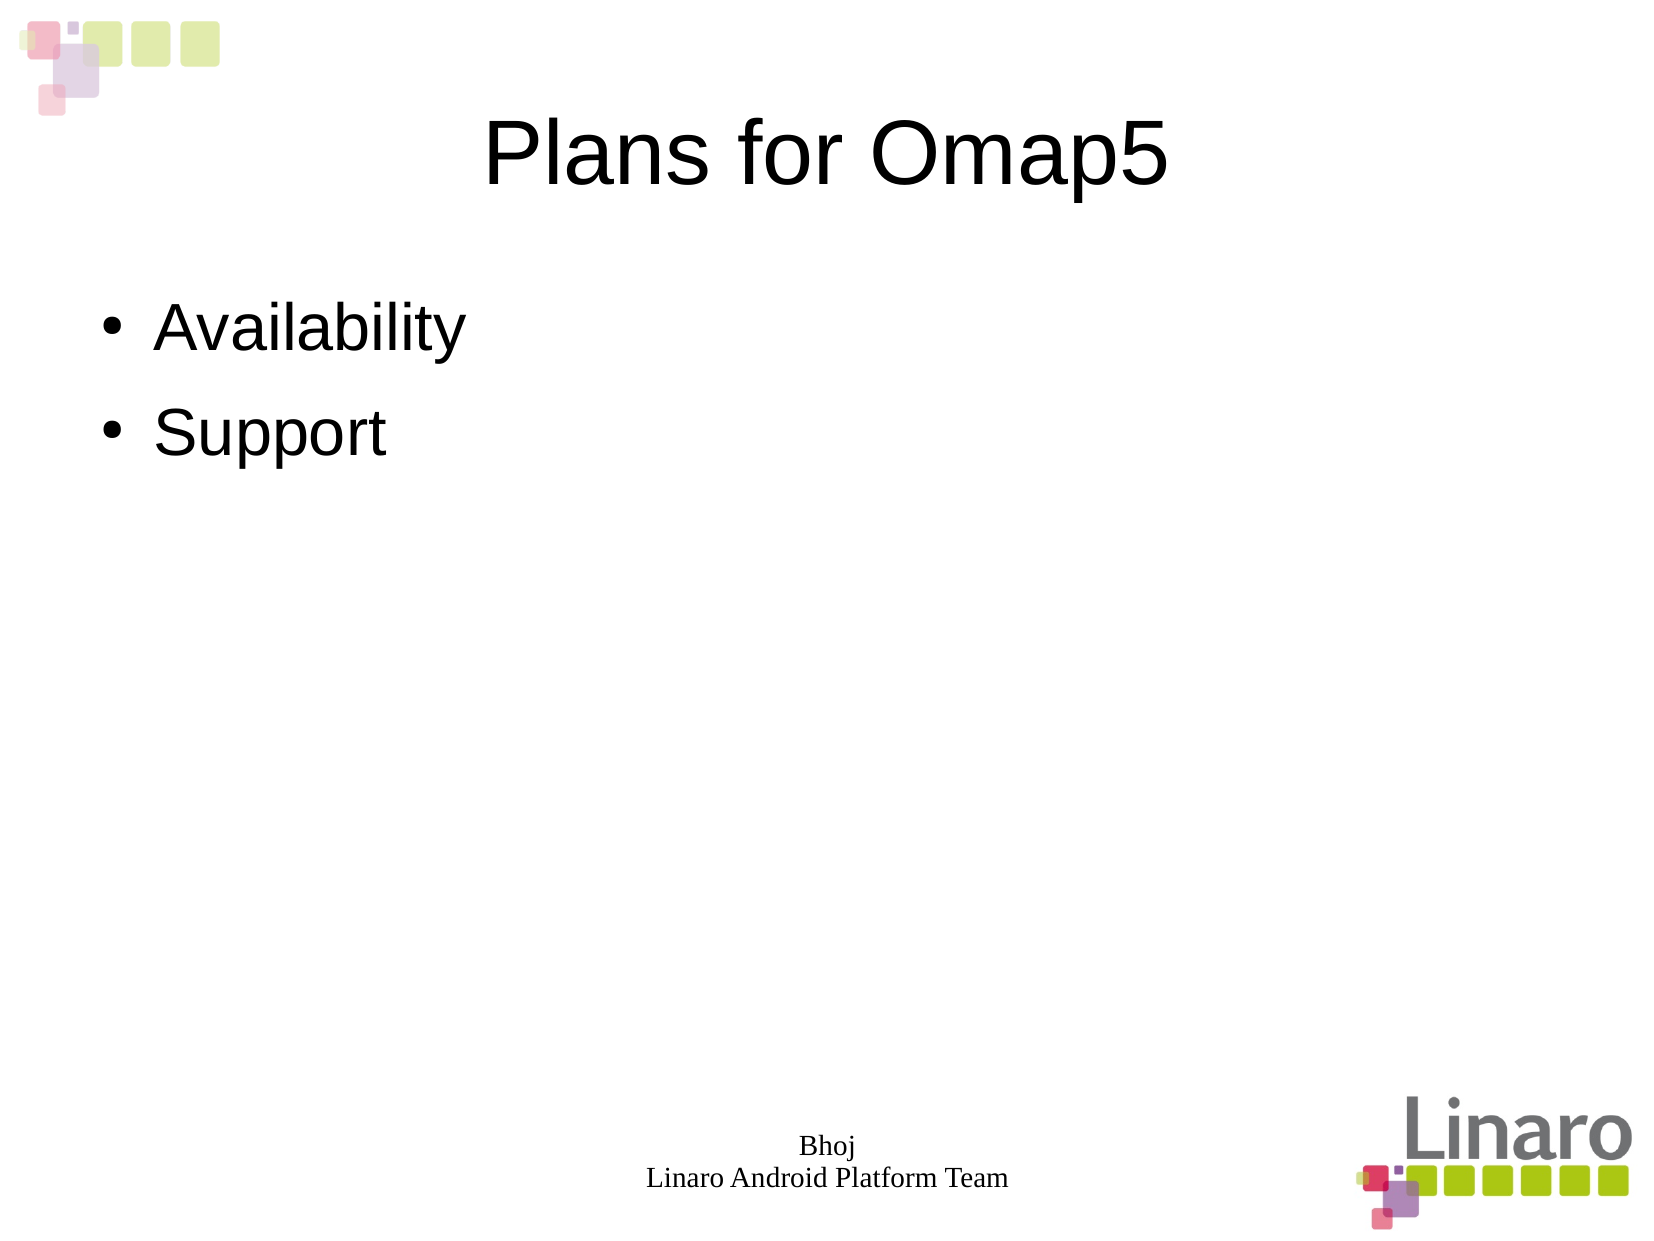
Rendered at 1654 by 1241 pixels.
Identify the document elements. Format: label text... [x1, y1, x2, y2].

title Plans for Omap5 [82, 49, 1571, 257]
picture [1343, 1087, 1644, 1238]
list Availability Support [82, 290, 1571, 1109]
